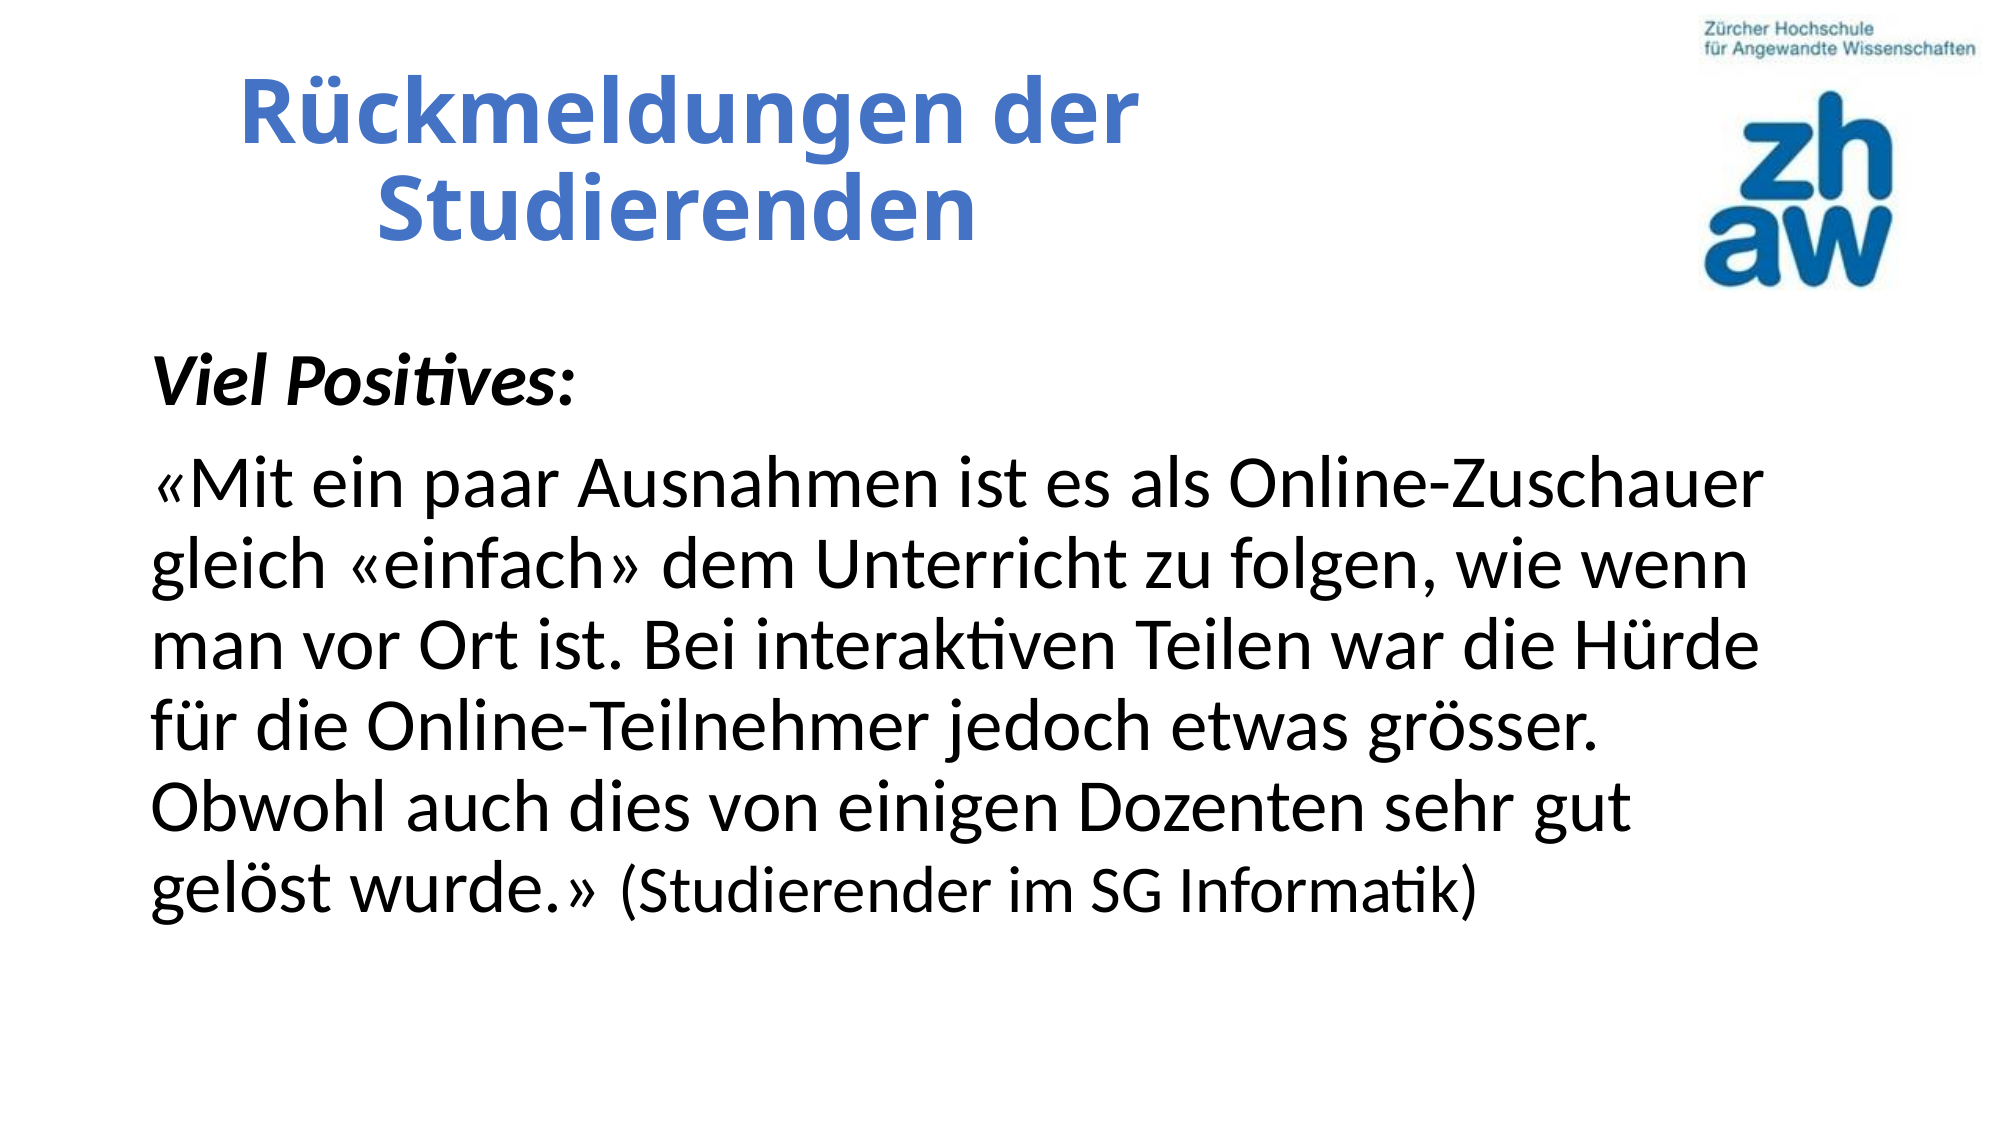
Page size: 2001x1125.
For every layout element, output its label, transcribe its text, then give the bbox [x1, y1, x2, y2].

subtitle Viel Positives: «Mit ein paar Ausnahmen ist es als Online-Zuschauer gleich «einfach» dem Unterricht zu folgen, wie wenn man vor Ort ist. Bei interaktiven Teilen war die Hürde für die Online-Teilnehmer jedoch etwas grösser. Obwohl auch dies von einigen Dozenten sehr gut gelöst wurde.» (Studierender im SG Informatik) [114, 333, 1804, 976]
picture [1698, 14, 1982, 295]
title Rückmeldungen der Studierenden [49, 58, 1330, 170]
